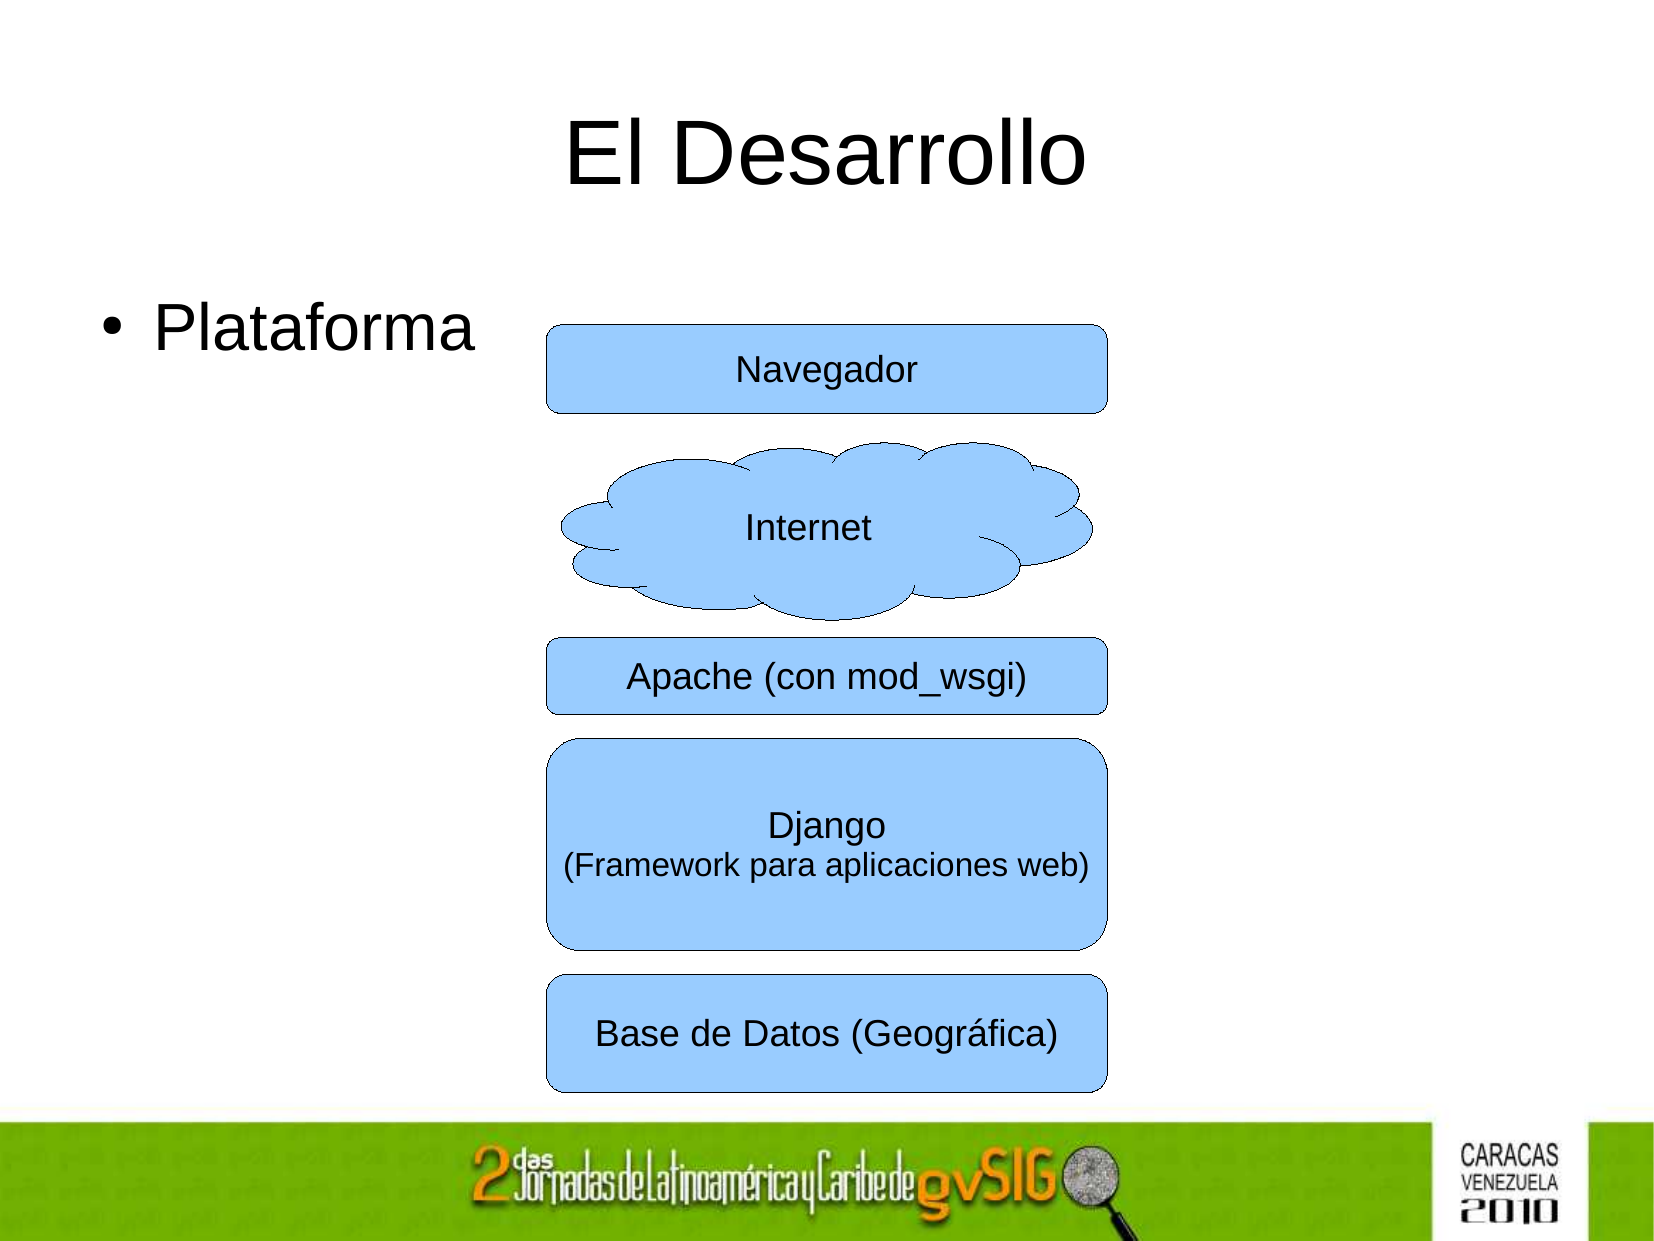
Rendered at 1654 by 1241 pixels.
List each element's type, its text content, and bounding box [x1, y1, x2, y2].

list Plataforma [82, 290, 1571, 1094]
text_box Django (Framework para aplicaciones web) [546, 738, 1108, 951]
text_box Navegador [546, 324, 1108, 414]
text_box Apache (con mod_wsgi) [546, 637, 1108, 715]
picture [0, 0, 1654, 1241]
text_box Internet [561, 442, 1093, 621]
title El Desarrollo [82, 56, 1571, 250]
text_box Base de Datos (Geográfica) [546, 974, 1108, 1093]
